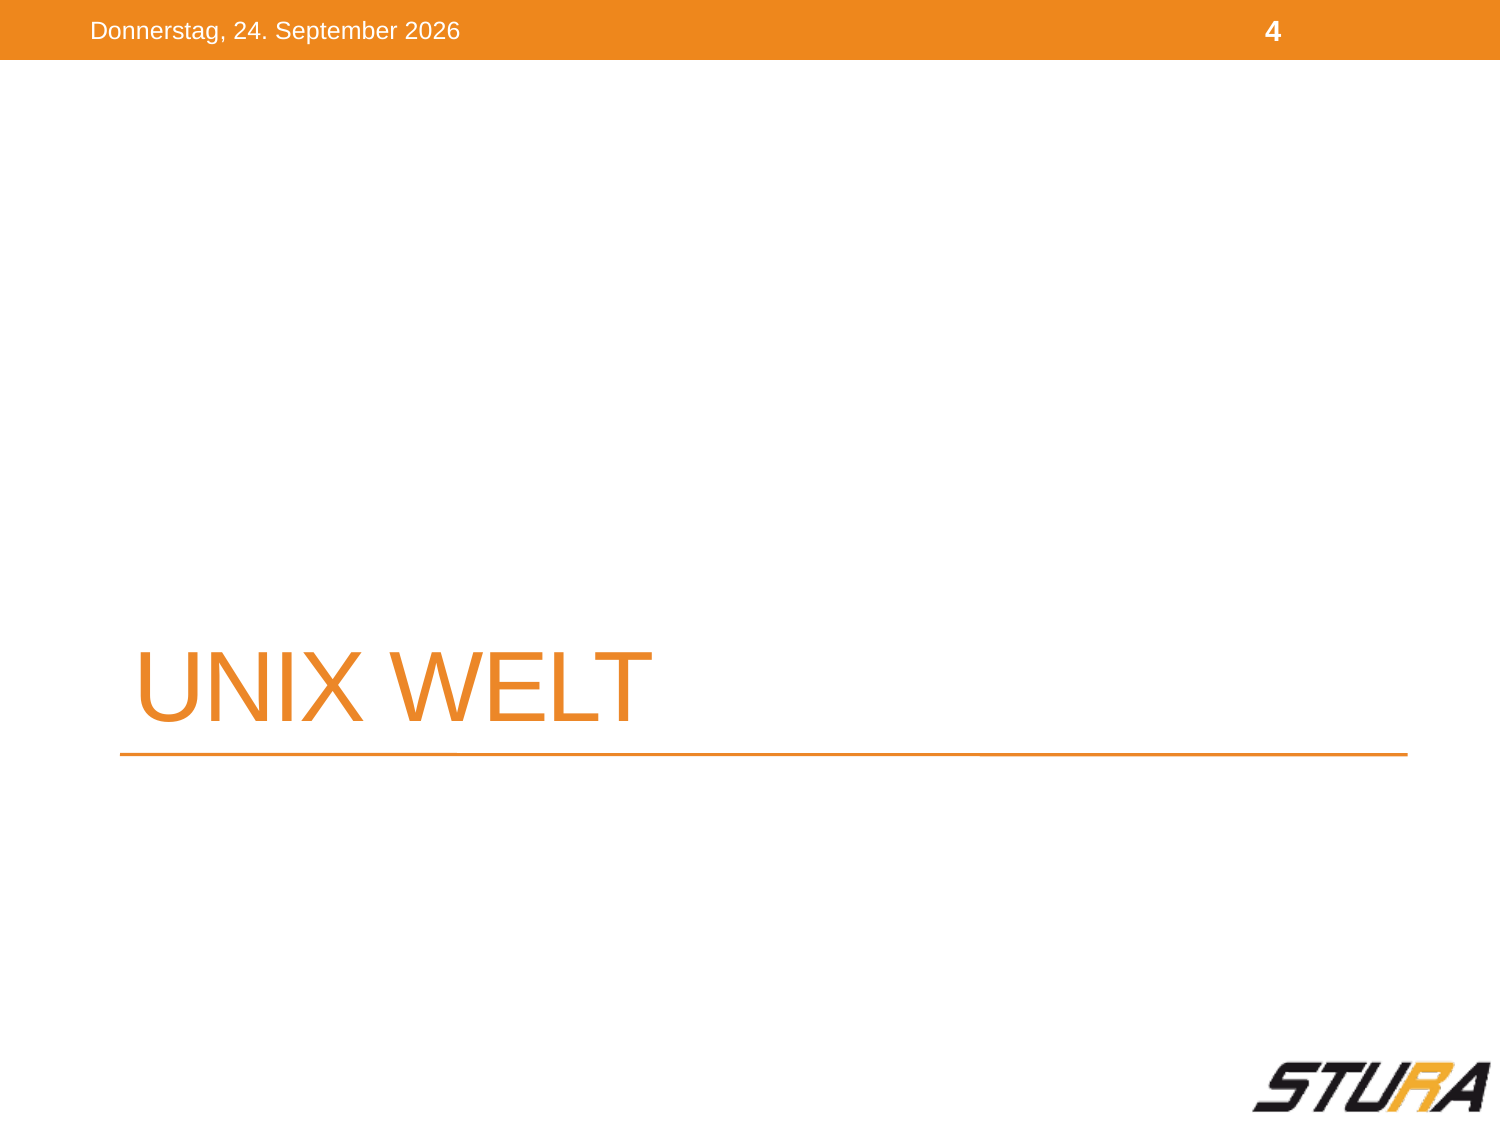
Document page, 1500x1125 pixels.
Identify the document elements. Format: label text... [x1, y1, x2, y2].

title Unix Welt [118, 387, 1394, 749]
text_box Mittwoch, 21. September 16 [75, 3, 550, 57]
text_box ‹Nr.› [1250, 3, 1426, 57]
